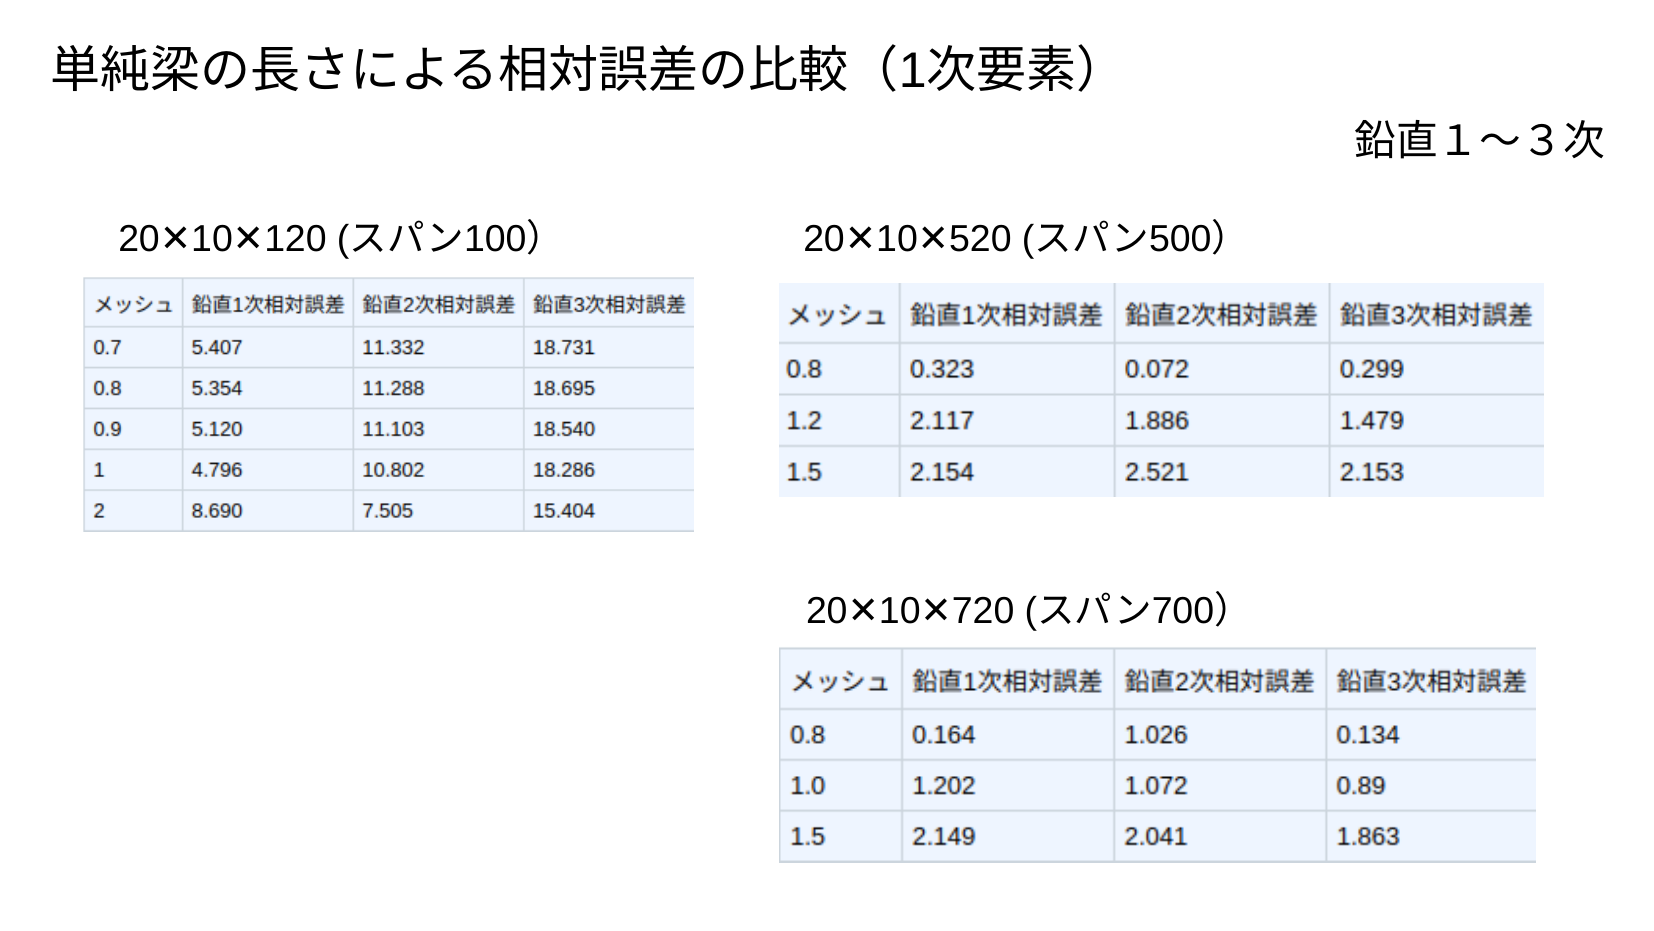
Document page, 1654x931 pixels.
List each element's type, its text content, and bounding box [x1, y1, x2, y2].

picture [779, 644, 1536, 863]
text_box 20✕10✕120 (スパン100） [103, 200, 579, 379]
text_box 20✕10✕720 (スパン700） [791, 572, 1267, 751]
text_box 20✕10✕520 (スパン500） [788, 200, 1264, 378]
text_box 単純梁の長さによる相対誤差の比較（1次要素） [35, 22, 1430, 166]
text_box 鉛直１〜３次 [1339, 99, 1620, 176]
picture [82, 276, 694, 532]
picture [779, 283, 1544, 497]
